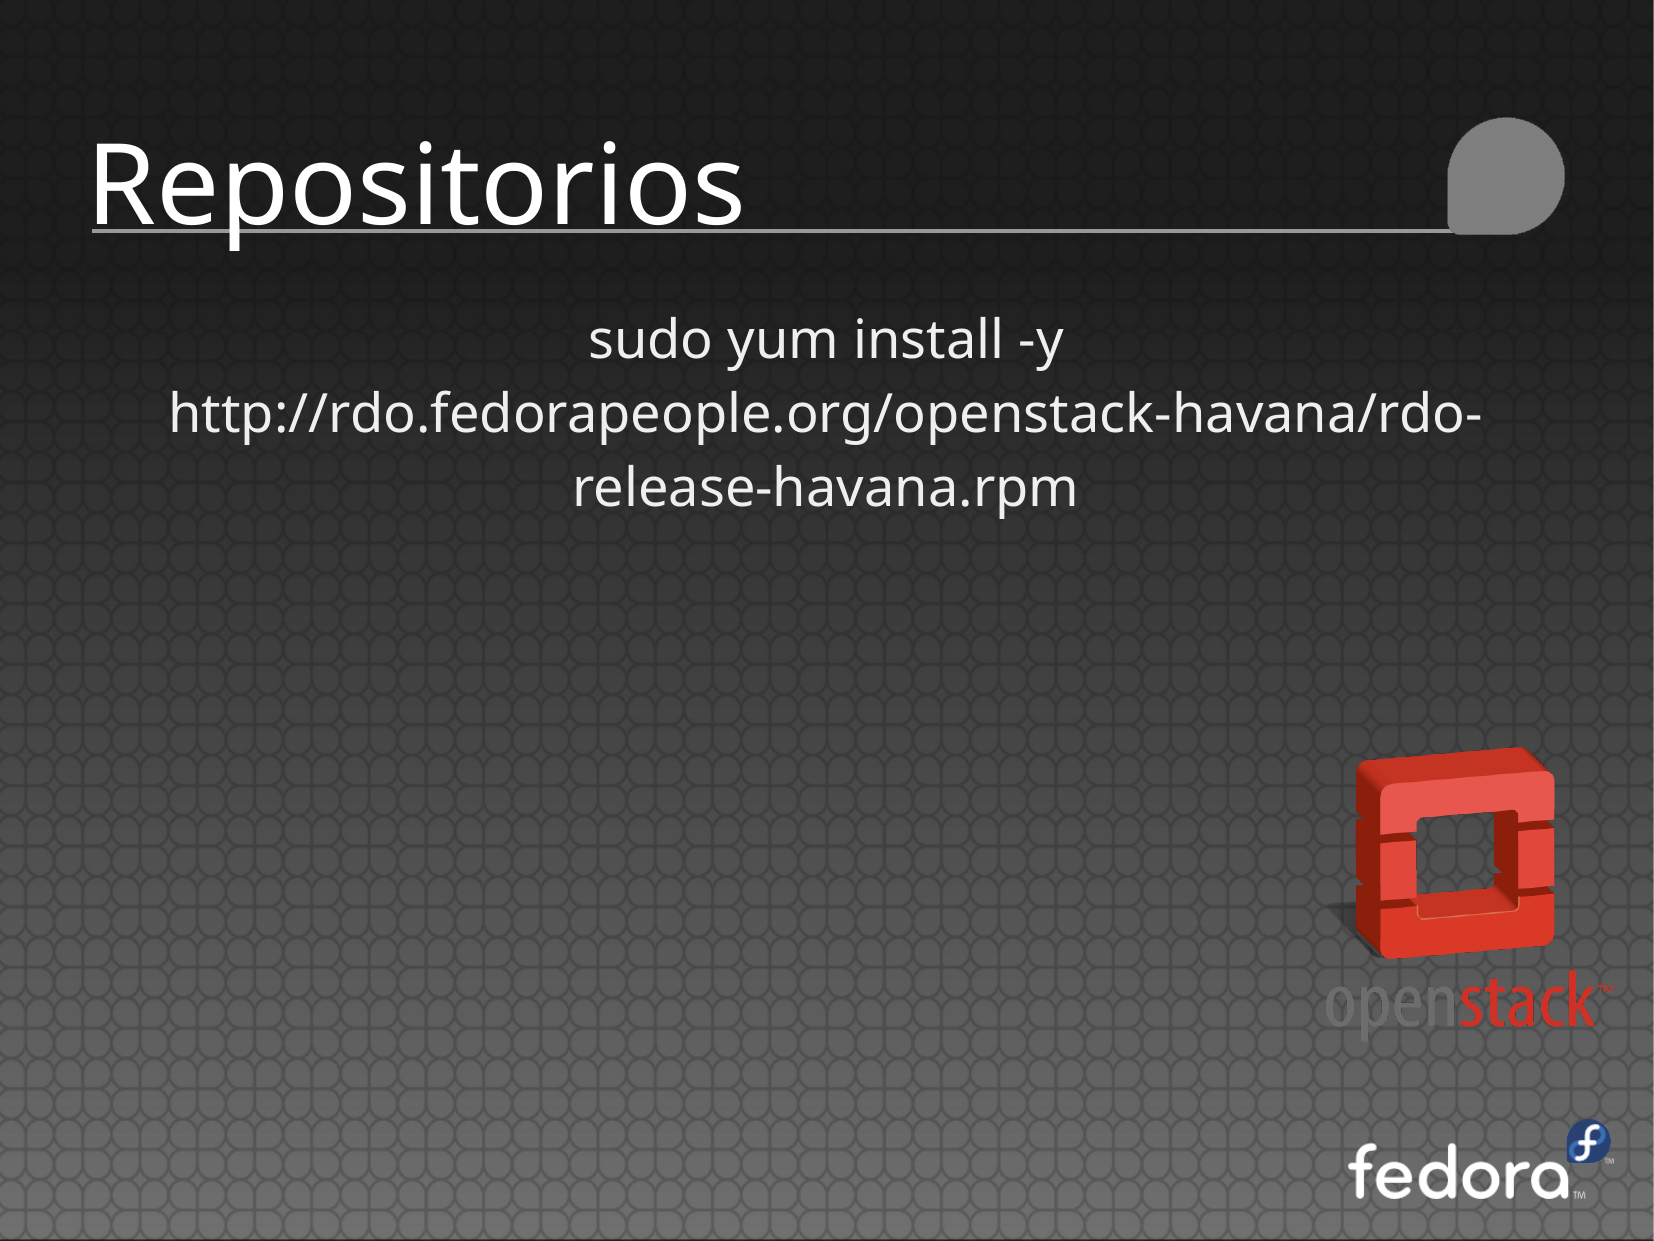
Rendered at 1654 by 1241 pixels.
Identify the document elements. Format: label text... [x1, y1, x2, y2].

list sudo yum install -y http://rdo.fedorapeople.org/openstack-havana/rdo-release-havana.rpm [46, 300, 1536, 1105]
title Repositorios [86, 112, 1576, 249]
picture [0, 0, 1654, 1241]
